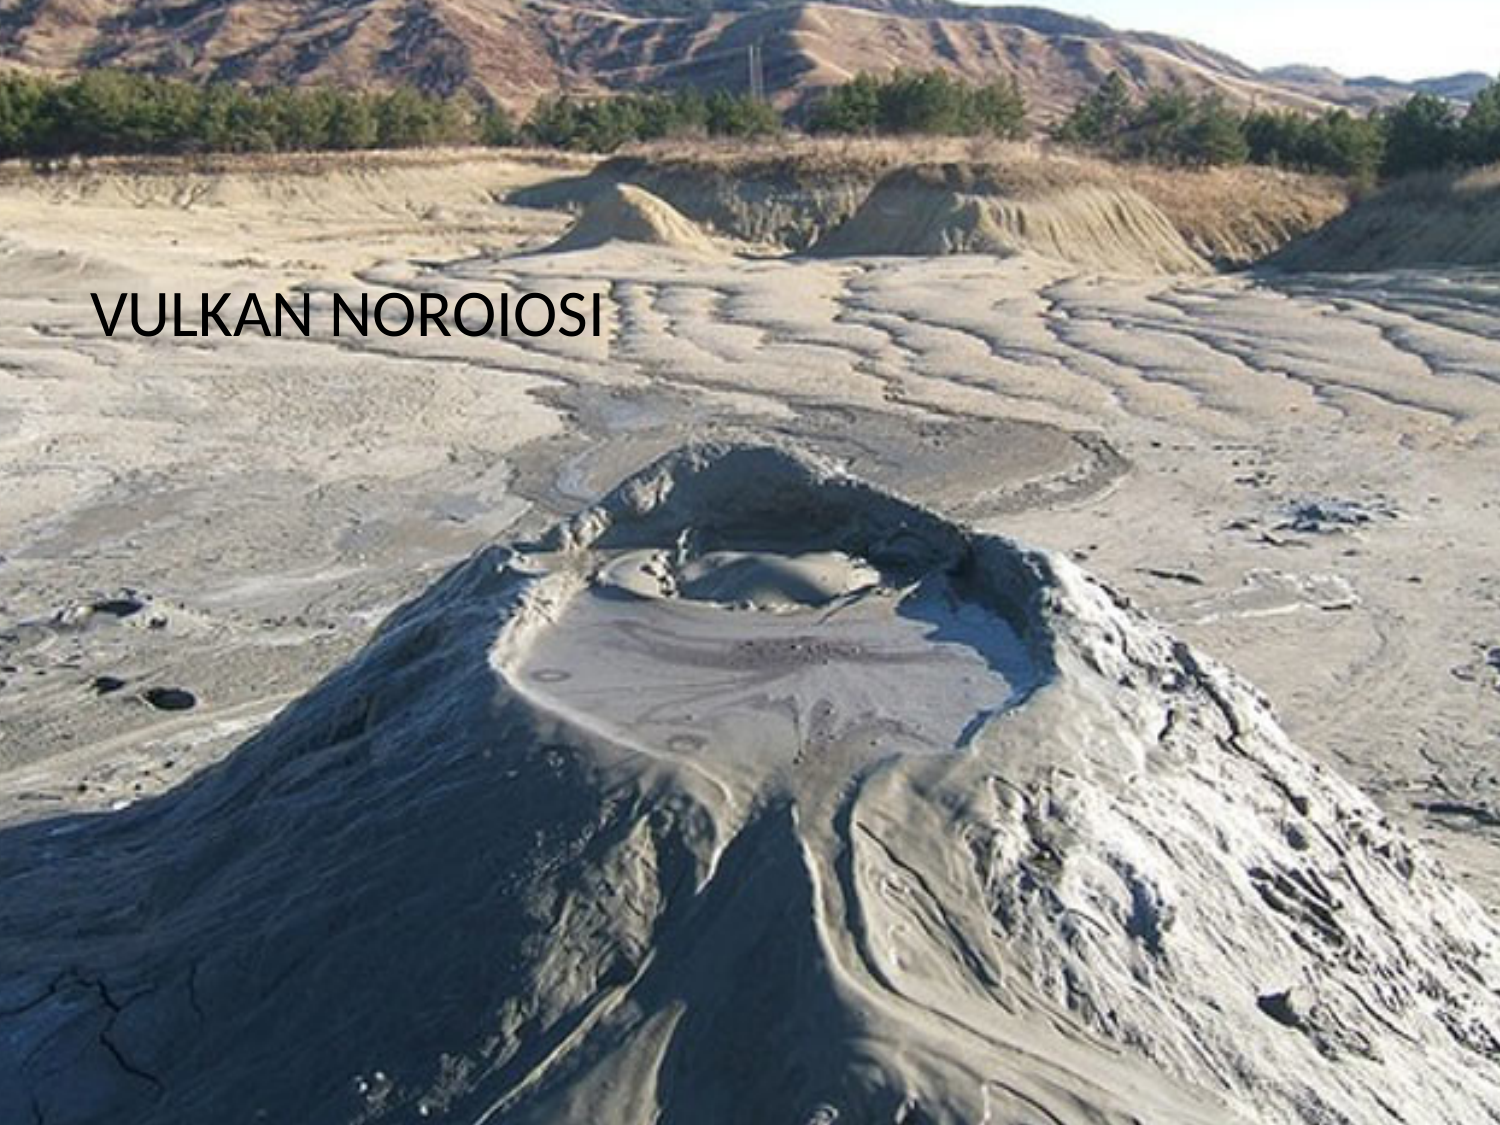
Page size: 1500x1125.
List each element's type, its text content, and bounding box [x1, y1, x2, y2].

picture [0, 0, 1500, 1125]
list VULKAN NOROIOSI [75, 262, 1425, 1005]
